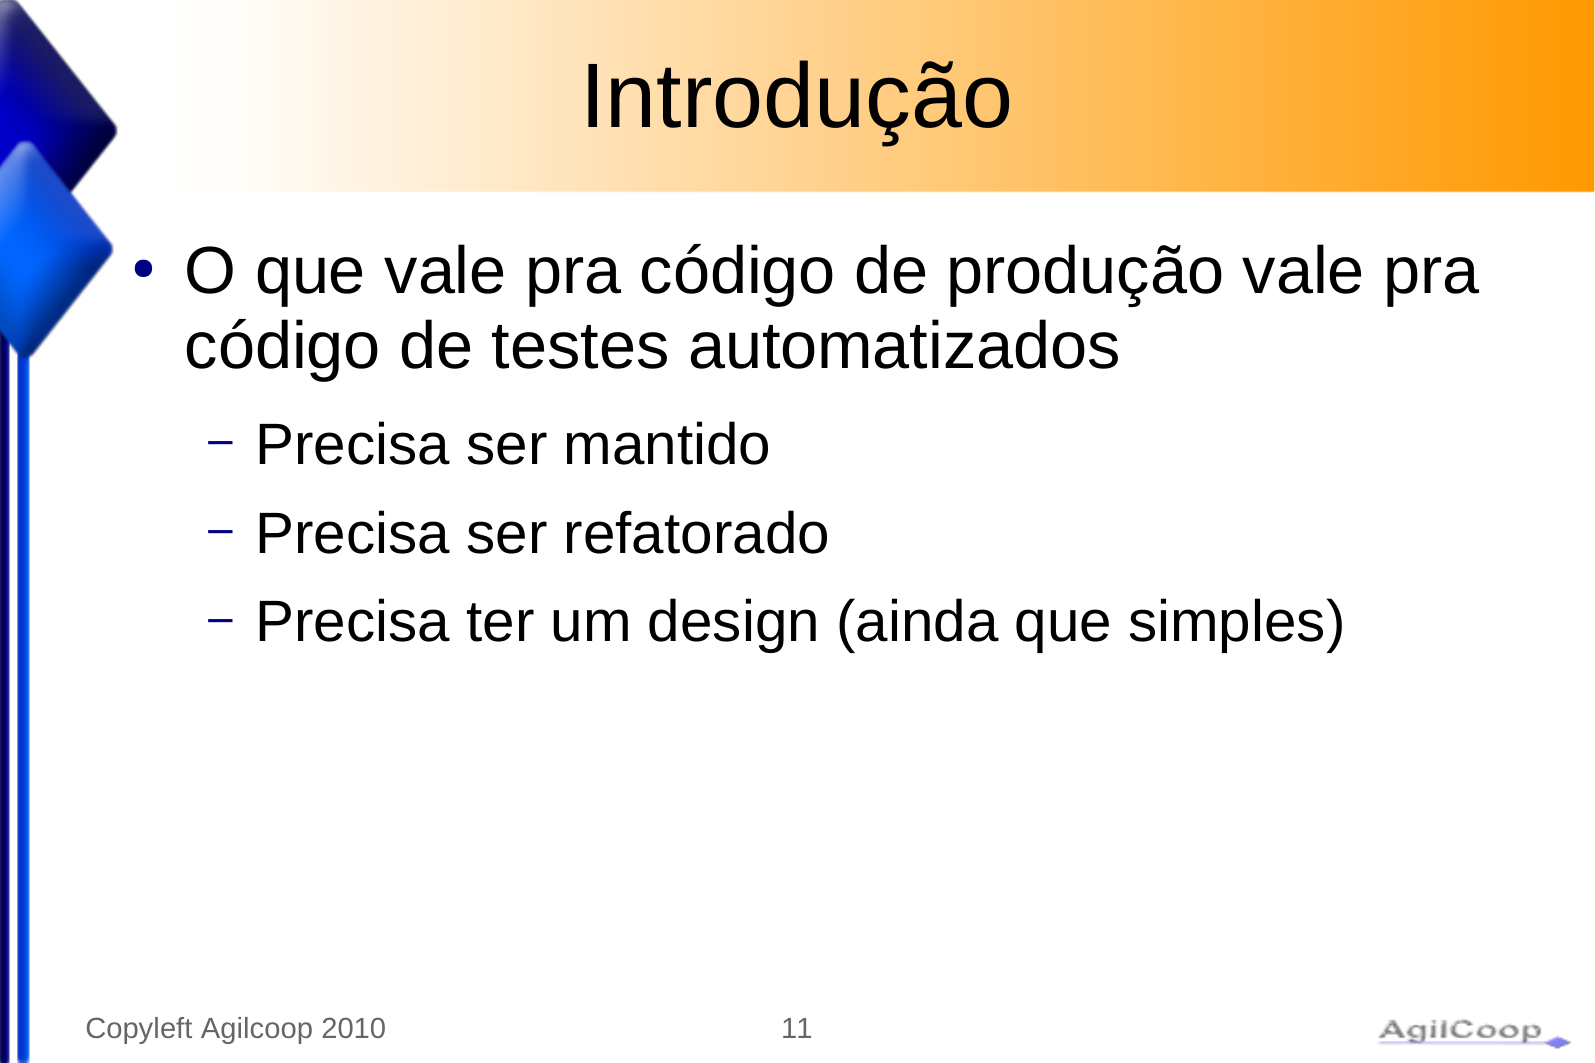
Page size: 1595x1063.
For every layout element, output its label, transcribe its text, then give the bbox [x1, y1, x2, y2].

title Introdução [79, 6, 1515, 185]
picture [0, 0, 1595, 1063]
list O que vale pra código de produção vale pra código de testes automatizados Precisa ser mantido Precisa ser refatorado Precisa ter um design (ainda que simples) [113, 232, 1549, 947]
